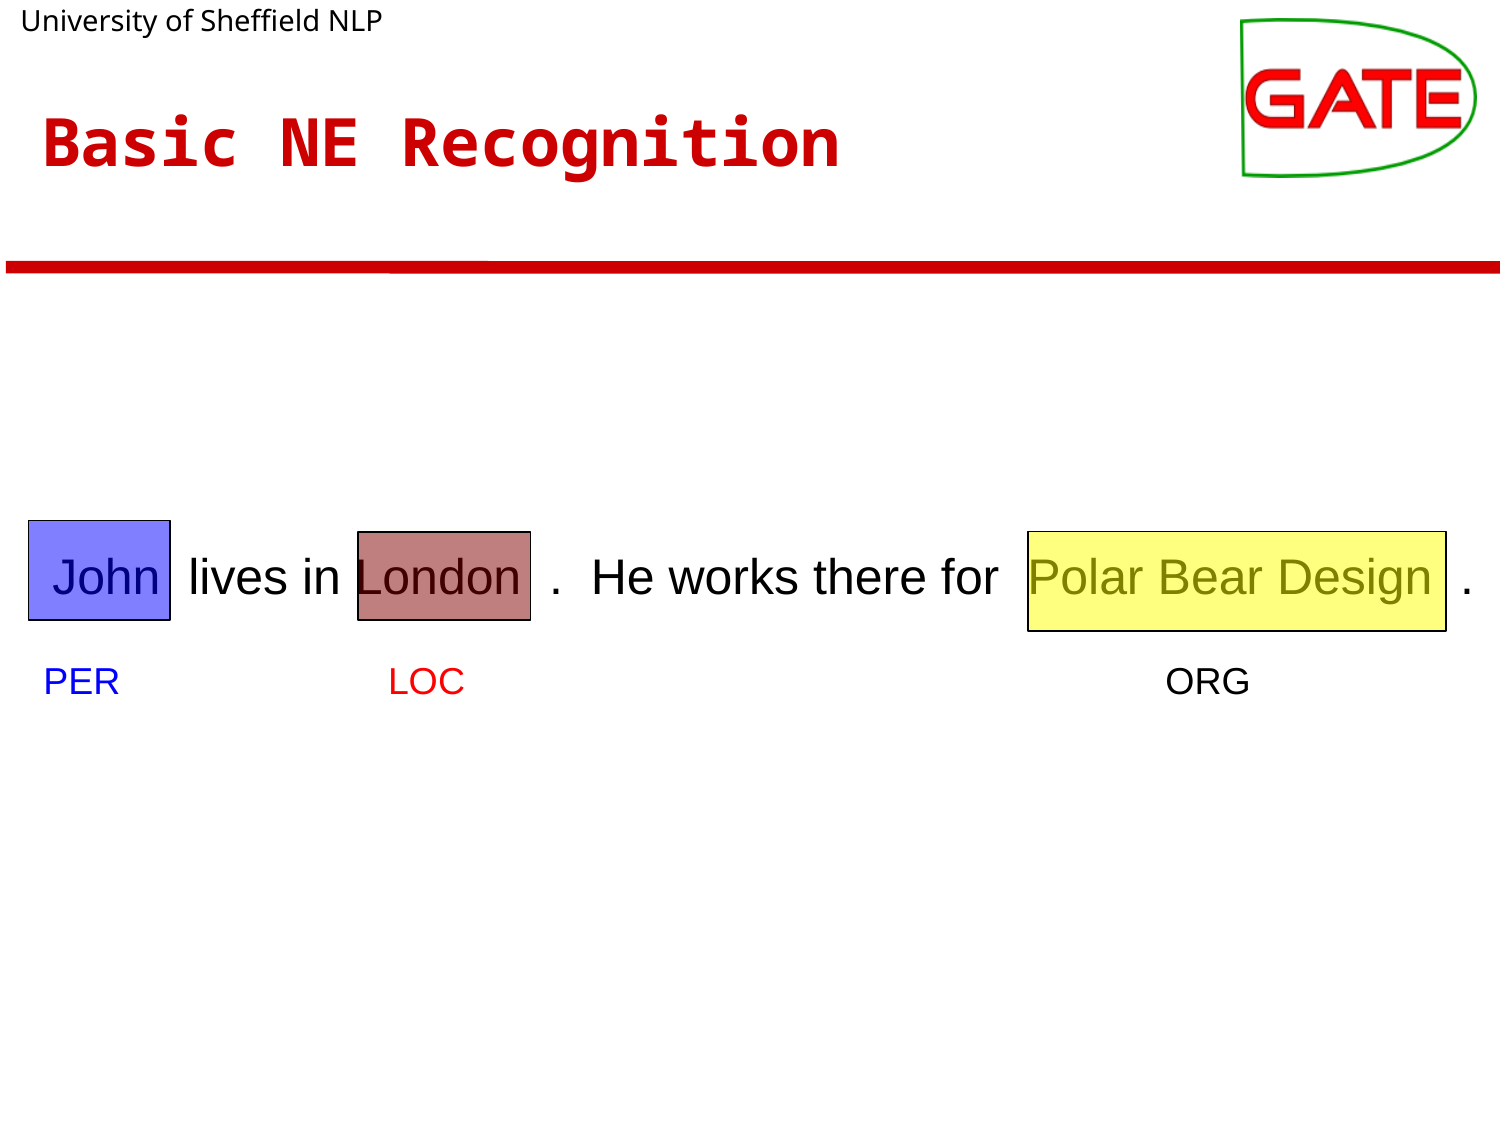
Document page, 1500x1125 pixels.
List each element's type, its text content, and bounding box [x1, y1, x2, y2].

text_box [28, 520, 171, 621]
picture [1240, 18, 1477, 178]
text_box PER [28, 649, 152, 798]
text_box ORG [1150, 649, 1289, 722]
text_box [1027, 531, 1447, 632]
text_box John lives in London . He works there for Polar Bear Design . [37, 537, 1500, 672]
text_box [357, 532, 531, 621]
text_box LOC [373, 649, 502, 730]
text_box Basic NE Recognition [41, 45, 1384, 240]
